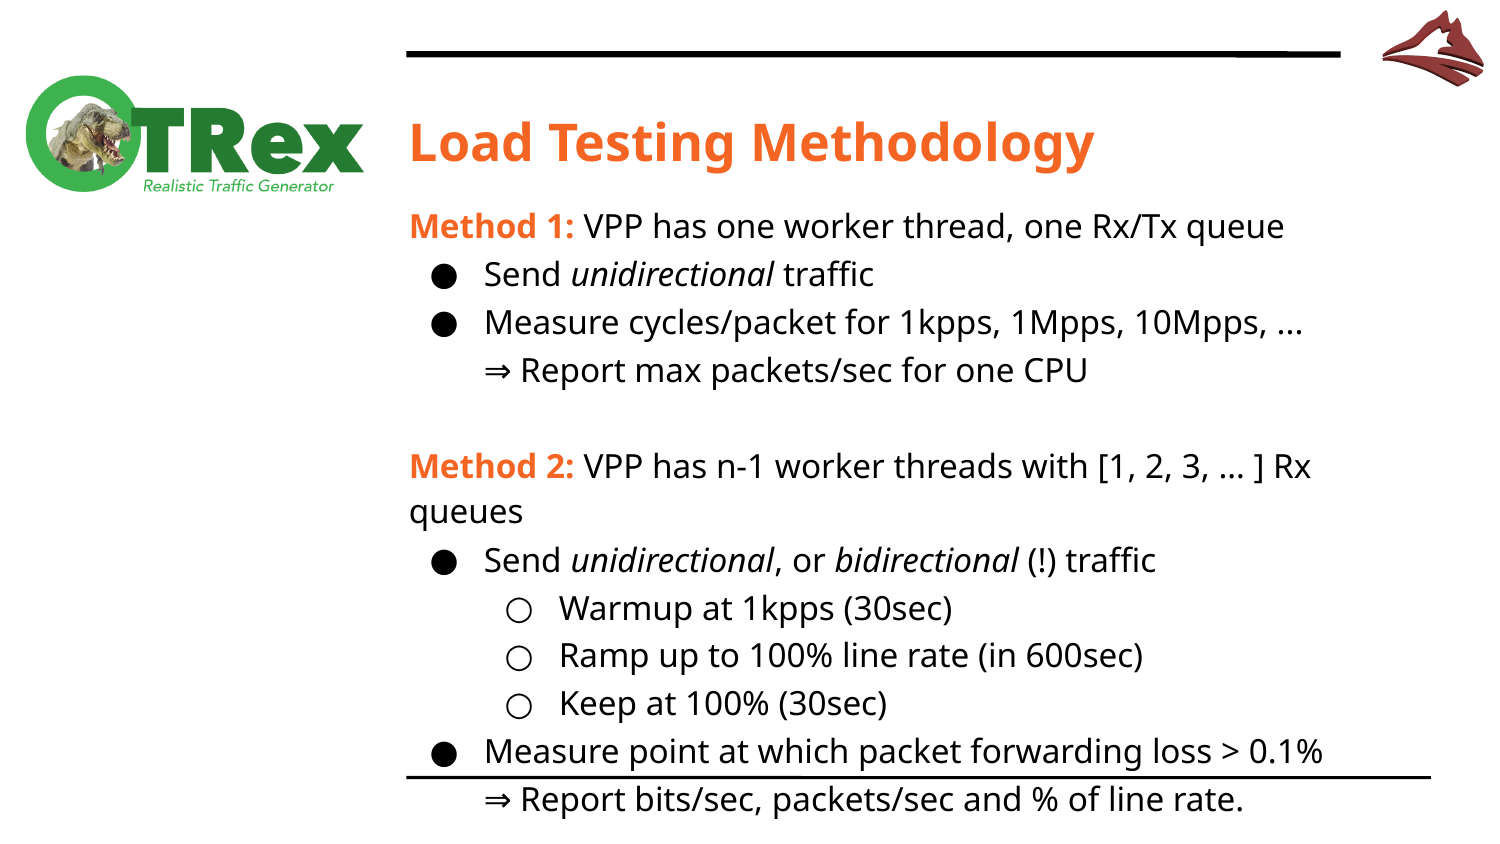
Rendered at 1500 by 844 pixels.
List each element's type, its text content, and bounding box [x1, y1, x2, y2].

list Method 1: VPP has one worker thread, one Rx/Tx queue Send unidirectional traffic Measure cycles/packet for 1kpps, 1Mpps, 10Mpps, ... ⇒ Report max packets/sec for one CPU Method 2: VPP has n-1 worker threads with [1, 2, 3, … ] Rx queues Send unidirectional, or bidirectional (!) traffic Warmup at 1kpps (30sec) Ramp up to 100% line rate (in 600sec) Keep at 100% (30sec) Measure point at which packet forwarding loss > 0.1% ⇒ Report bits/sec, packets/sec and % of line rate. [393, 199, 1431, 756]
picture [15, 66, 375, 199]
picture [1382, 10, 1484, 87]
title Load Testing Methodology [393, 94, 1431, 199]
